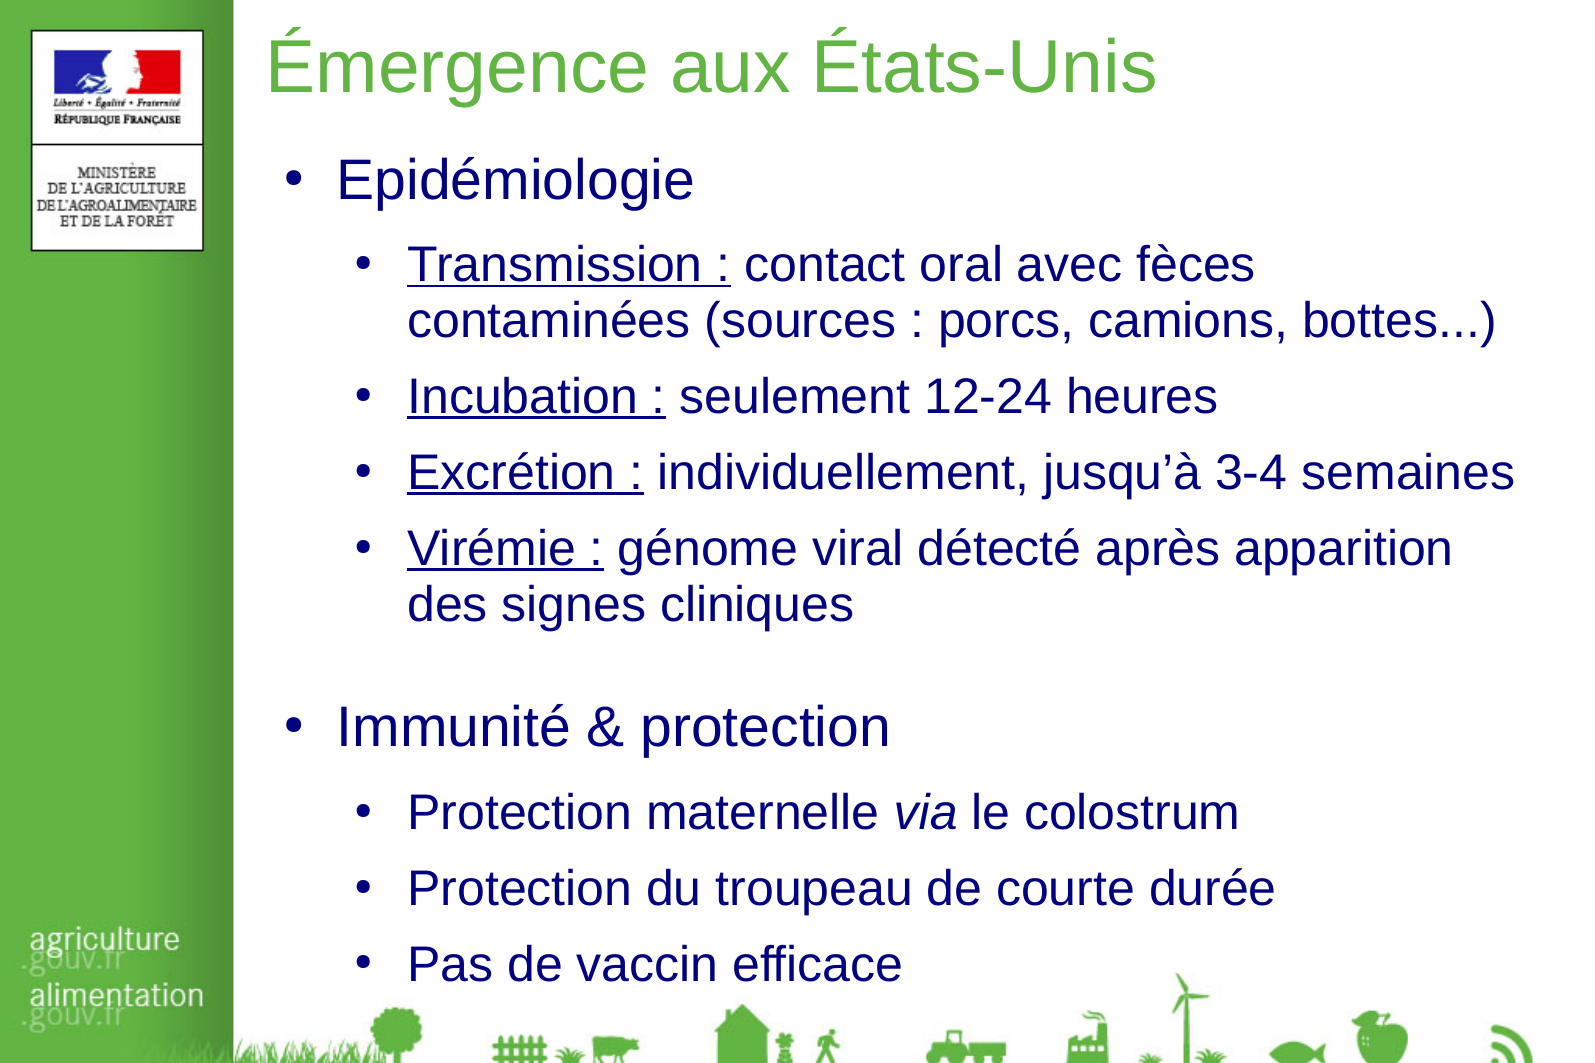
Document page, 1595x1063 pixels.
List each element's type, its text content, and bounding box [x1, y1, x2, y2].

title Émergence aux États-Unis [265, 0, 1536, 147]
list Epidémiologie Transmission : contact oral avec fèces contaminées (sources : porcs, camions, bottes...) Incubation : seulement 12-24 heures Excrétion : individuellement, jusqu’à 3-4 semaines Virémie : génome viral détecté après apparition des signes cliniques Immunité & protection Protection maternelle via le colostrum Protection du troupeau de courte durée Pas de vaccin efficace [265, 147, 1536, 991]
picture [0, 0, 1595, 1063]
